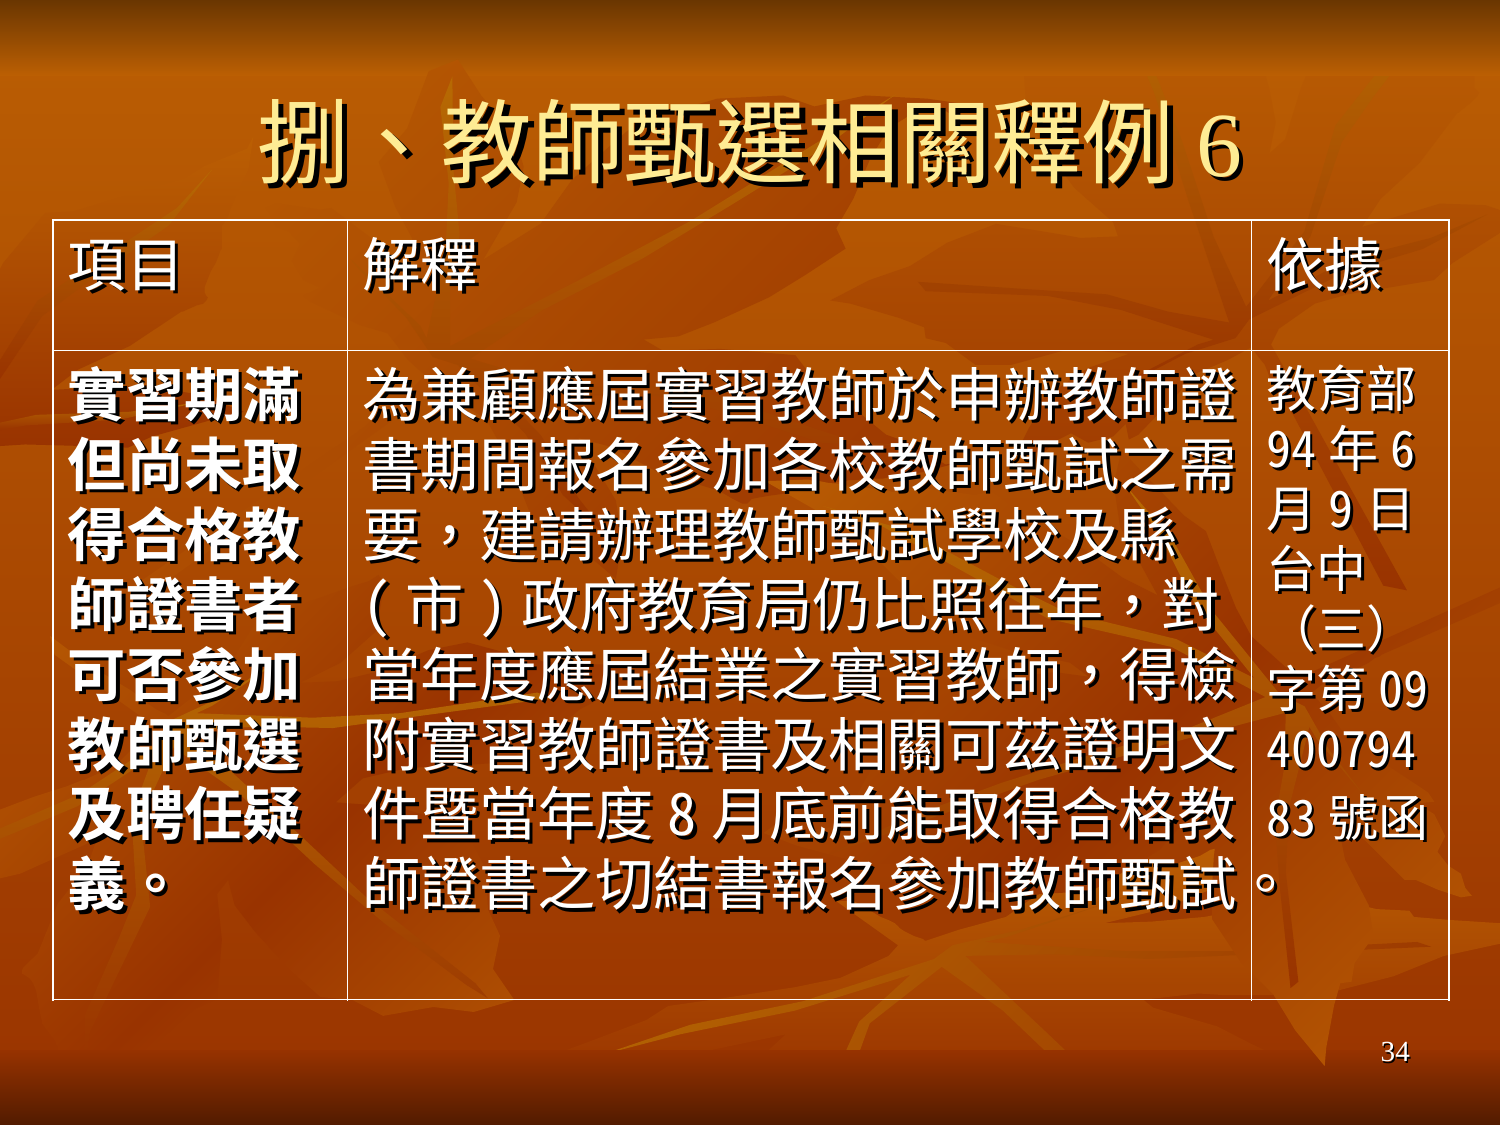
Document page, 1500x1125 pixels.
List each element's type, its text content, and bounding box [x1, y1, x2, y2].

table_header 依據 [1252, 221, 1448, 350]
table_header 解釋 [348, 221, 1251, 350]
table_header 項目 [54, 221, 347, 350]
table_cell 實習期滿但尚未取得合格教師證書者可否參加教師甄選及聘任疑義。 [54, 351, 347, 999]
table_cell 為兼顧應屆實習教師於申辦教師證書期間報名參加各校教師甄試之需要，建請辦理教師甄試學校及縣(市)政府教育局仍比照往年，對當年度應屆結業之實習教師，得檢附實習教師證書及相關可茲證明文件暨當年度8月底前能取得合格教師證書之切結書報名參加教師甄試。 [348, 351, 1251, 999]
title 捌、教師甄選相關釋例6 [75, 45, 1426, 219]
table_cell 教育部94年6月9日台中（三）字第0940079483號函 [1252, 351, 1448, 999]
